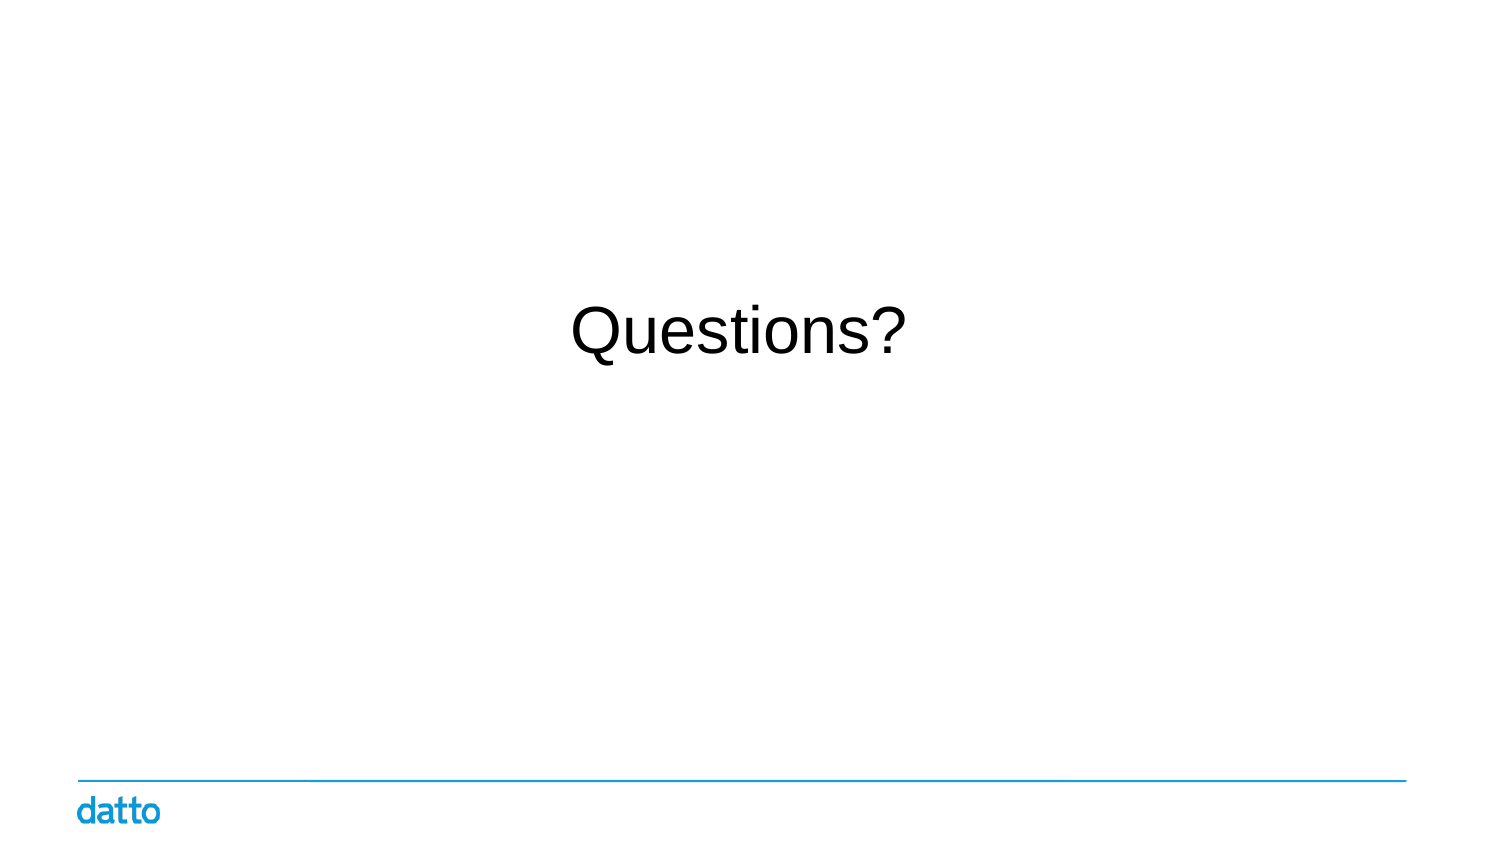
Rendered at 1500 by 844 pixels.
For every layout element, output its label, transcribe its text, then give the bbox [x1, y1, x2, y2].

picture [82, 808, 91, 819]
subtitle Questions? [75, 51, 1404, 610]
picture [136, 796, 160, 824]
picture [146, 808, 156, 819]
picture [122, 808, 133, 824]
picture [95, 796, 133, 824]
picture [77, 796, 91, 808]
